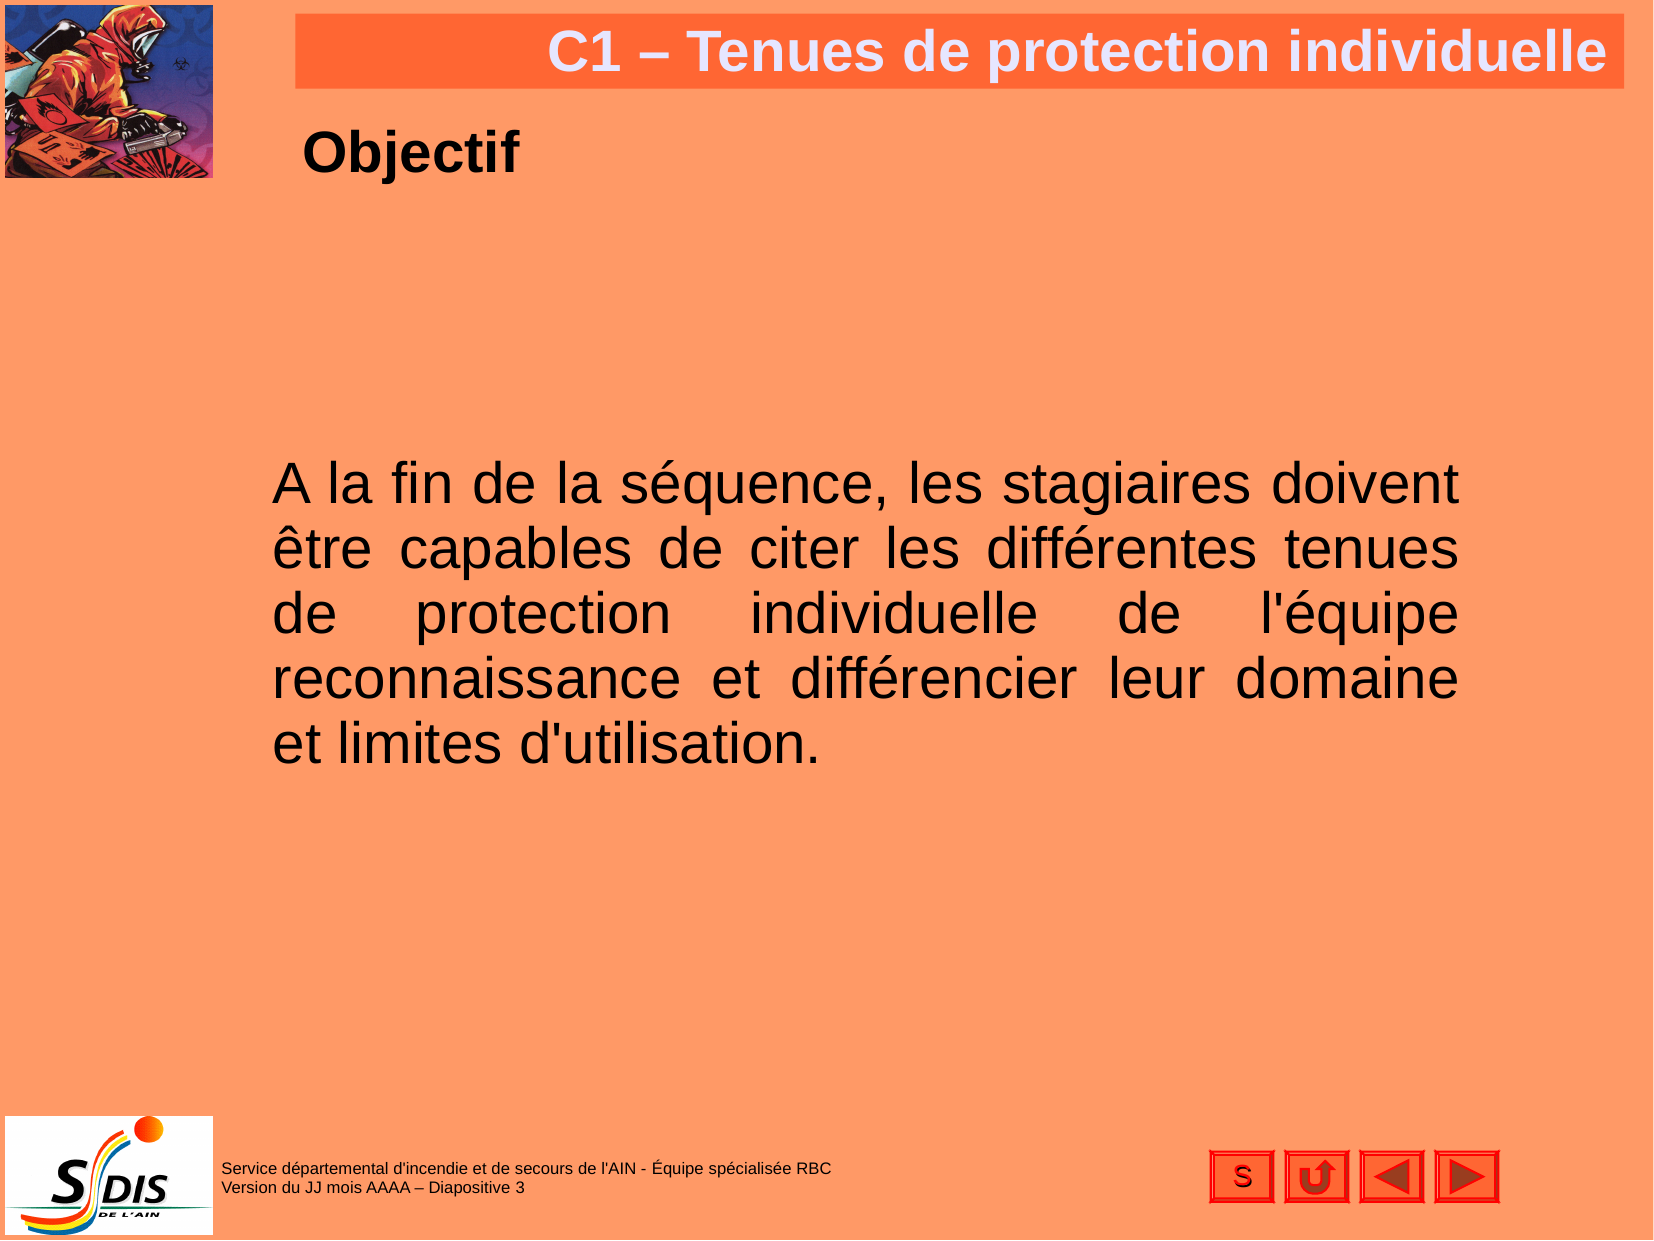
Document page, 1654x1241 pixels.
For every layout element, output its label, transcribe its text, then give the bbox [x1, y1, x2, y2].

picture [5, 5, 213, 178]
text_box Objectif [287, 112, 536, 193]
picture [5, 1116, 213, 1235]
list A la fin de la séquence, les stagiaires doivent être capables de citer les différentes tenues de protection individuelle de l'équipe reconnaissance et différencier leur domaine et limites d'utilisation. [201, 442, 1477, 857]
text_box C1 – Tenues de protection individuelle [295, 13, 1625, 89]
